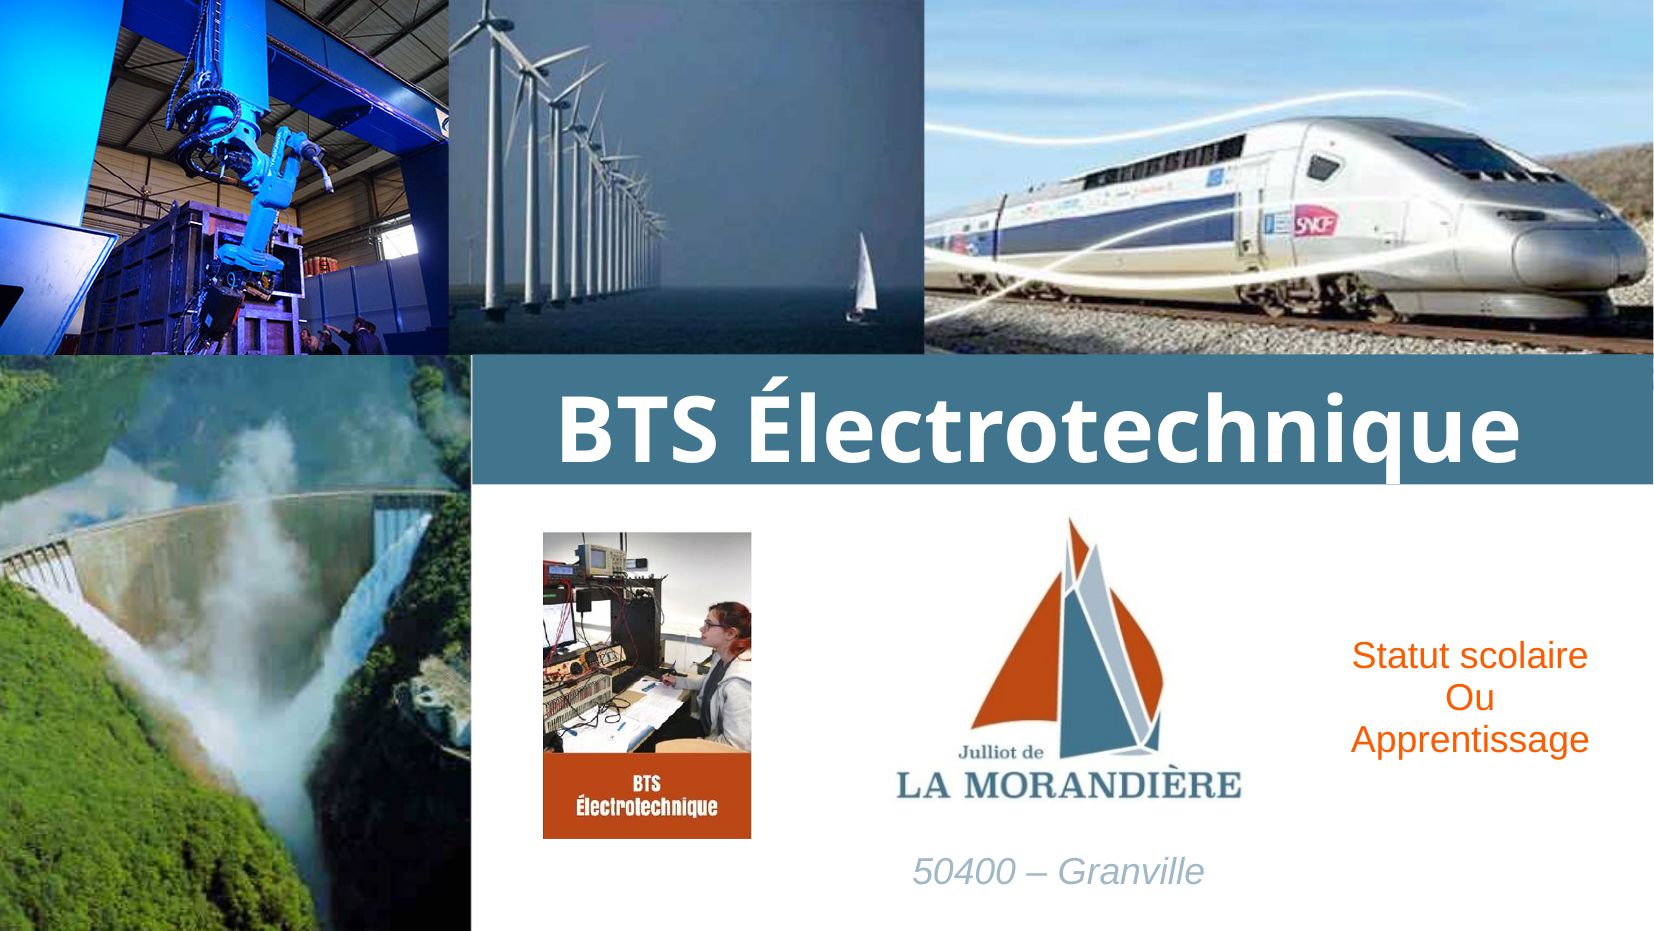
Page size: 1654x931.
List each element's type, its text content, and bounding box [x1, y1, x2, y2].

picture [885, 508, 1248, 803]
text_box Statut scolaire Ou Apprentissage [1299, 578, 1642, 815]
picture [543, 531, 752, 839]
picture [0, 0, 1654, 931]
title BTS Électrotechnique [472, 354, 1654, 485]
text_box 50400 – Granville [897, 840, 1453, 898]
